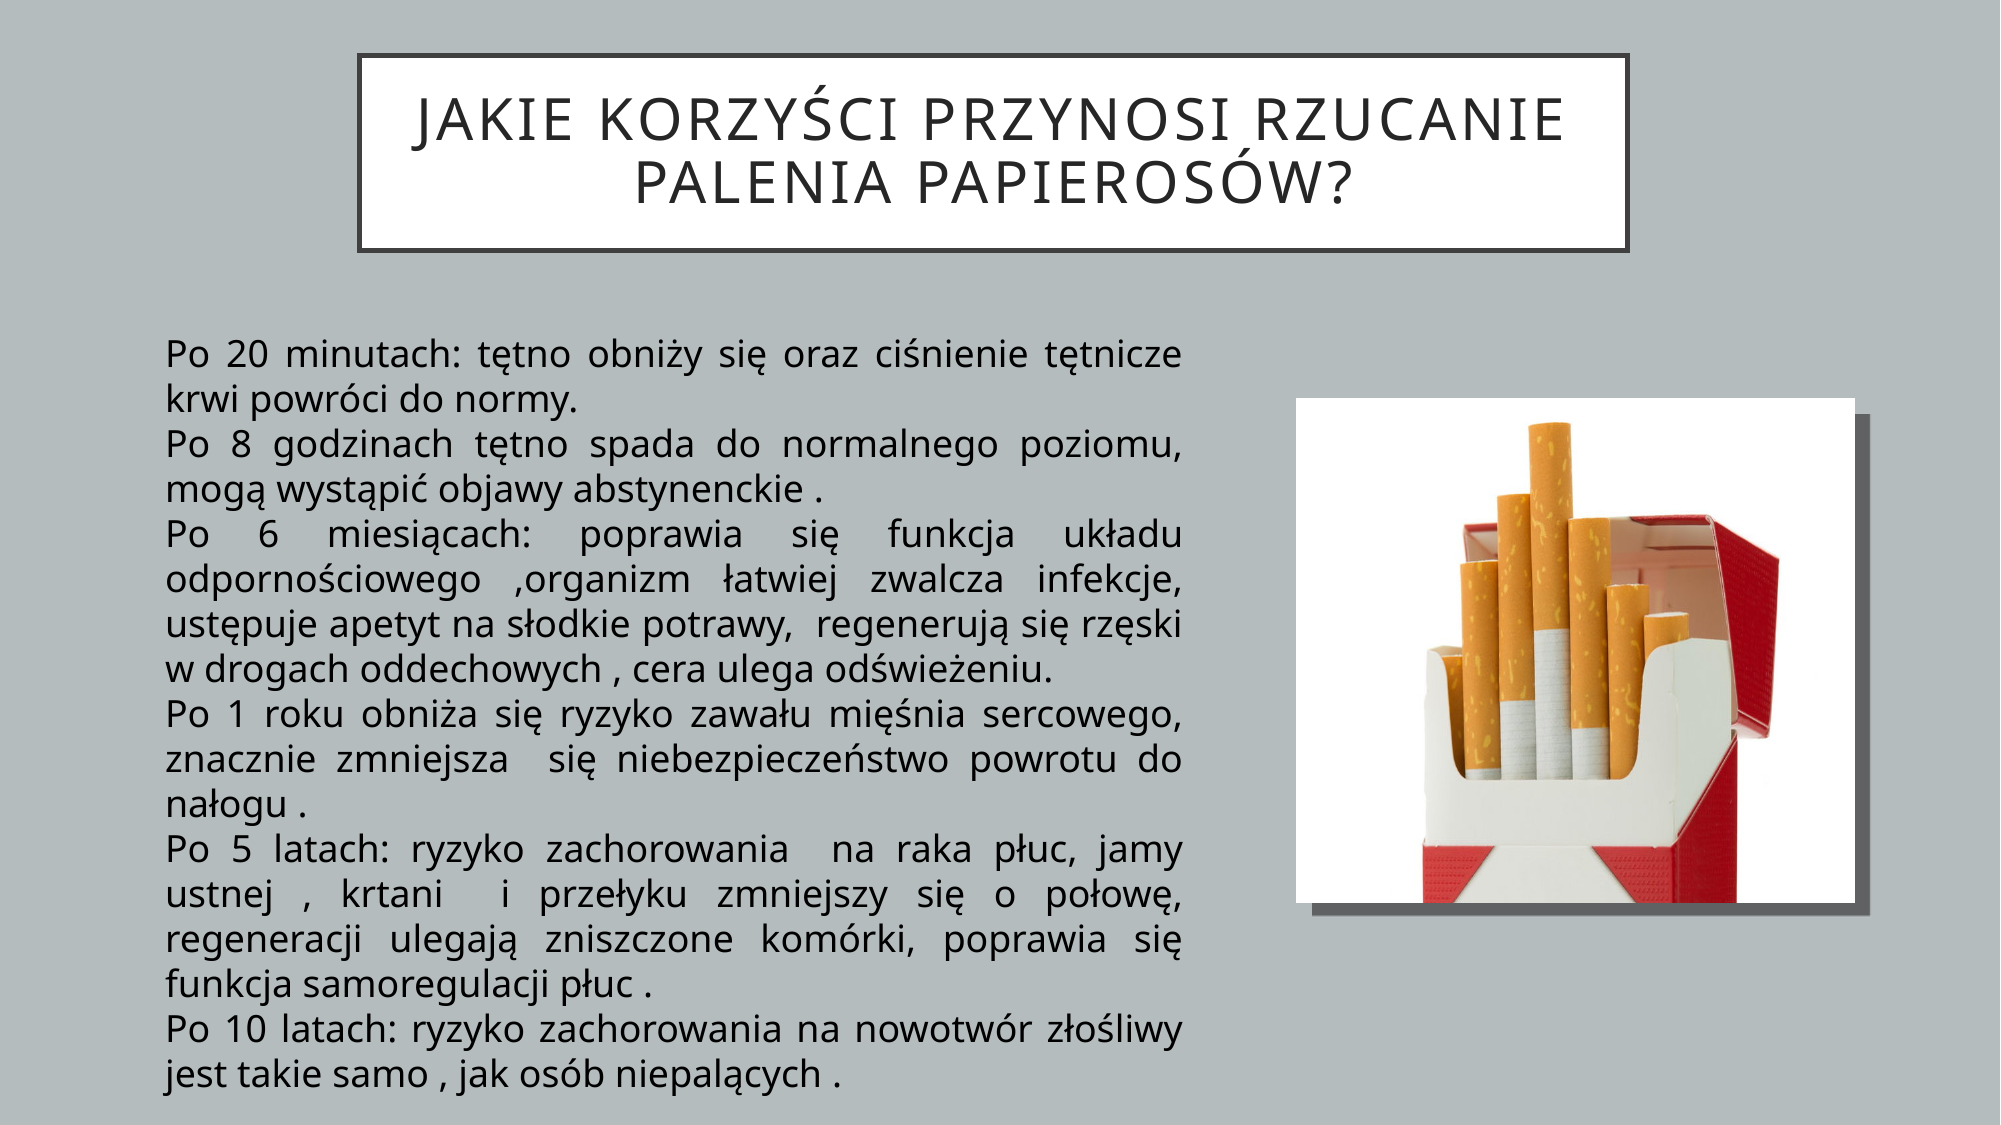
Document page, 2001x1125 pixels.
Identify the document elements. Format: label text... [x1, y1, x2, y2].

title Jakie korzyści przynosi rzucanie palenia papierosów? [359, 55, 1628, 251]
text_box Po 20 minutach: tętno obniży się oraz ciśnienie tętnicze krwi powróci do normy. Po 8 godzinach tętno spada do normalnego poziomu, mogą wystąpić objawy abstynenckie . Po 6 miesiącach: poprawia się funkcja układu odpornościowego ,organizm łatwiej zwalcza infekcje, ustępuje apetyt na słodkie potrawy, regenerują się rzęski w drogach oddechowych , cera ulega odświeżeniu. Po 1 roku obniża się ryzyko zawału mięśnia sercowego, znacznie zmniejsza się niebezpieczeństwo powrotu do nałogu . Po 5 latach: ryzyko zachorowania na raka płuc, jamy ustnej , krtani i przełyku zmniejszy się o połowę, regeneracji ulegają zniszczone komórki, poprawia się funkcja samoregulacji płuc . Po 10 latach: ryzyko zachorowania na nowotwór złośliwy jest takie samo , jak osób niepalących . [150, 322, 1216, 1065]
picture [1296, 398, 1855, 903]
